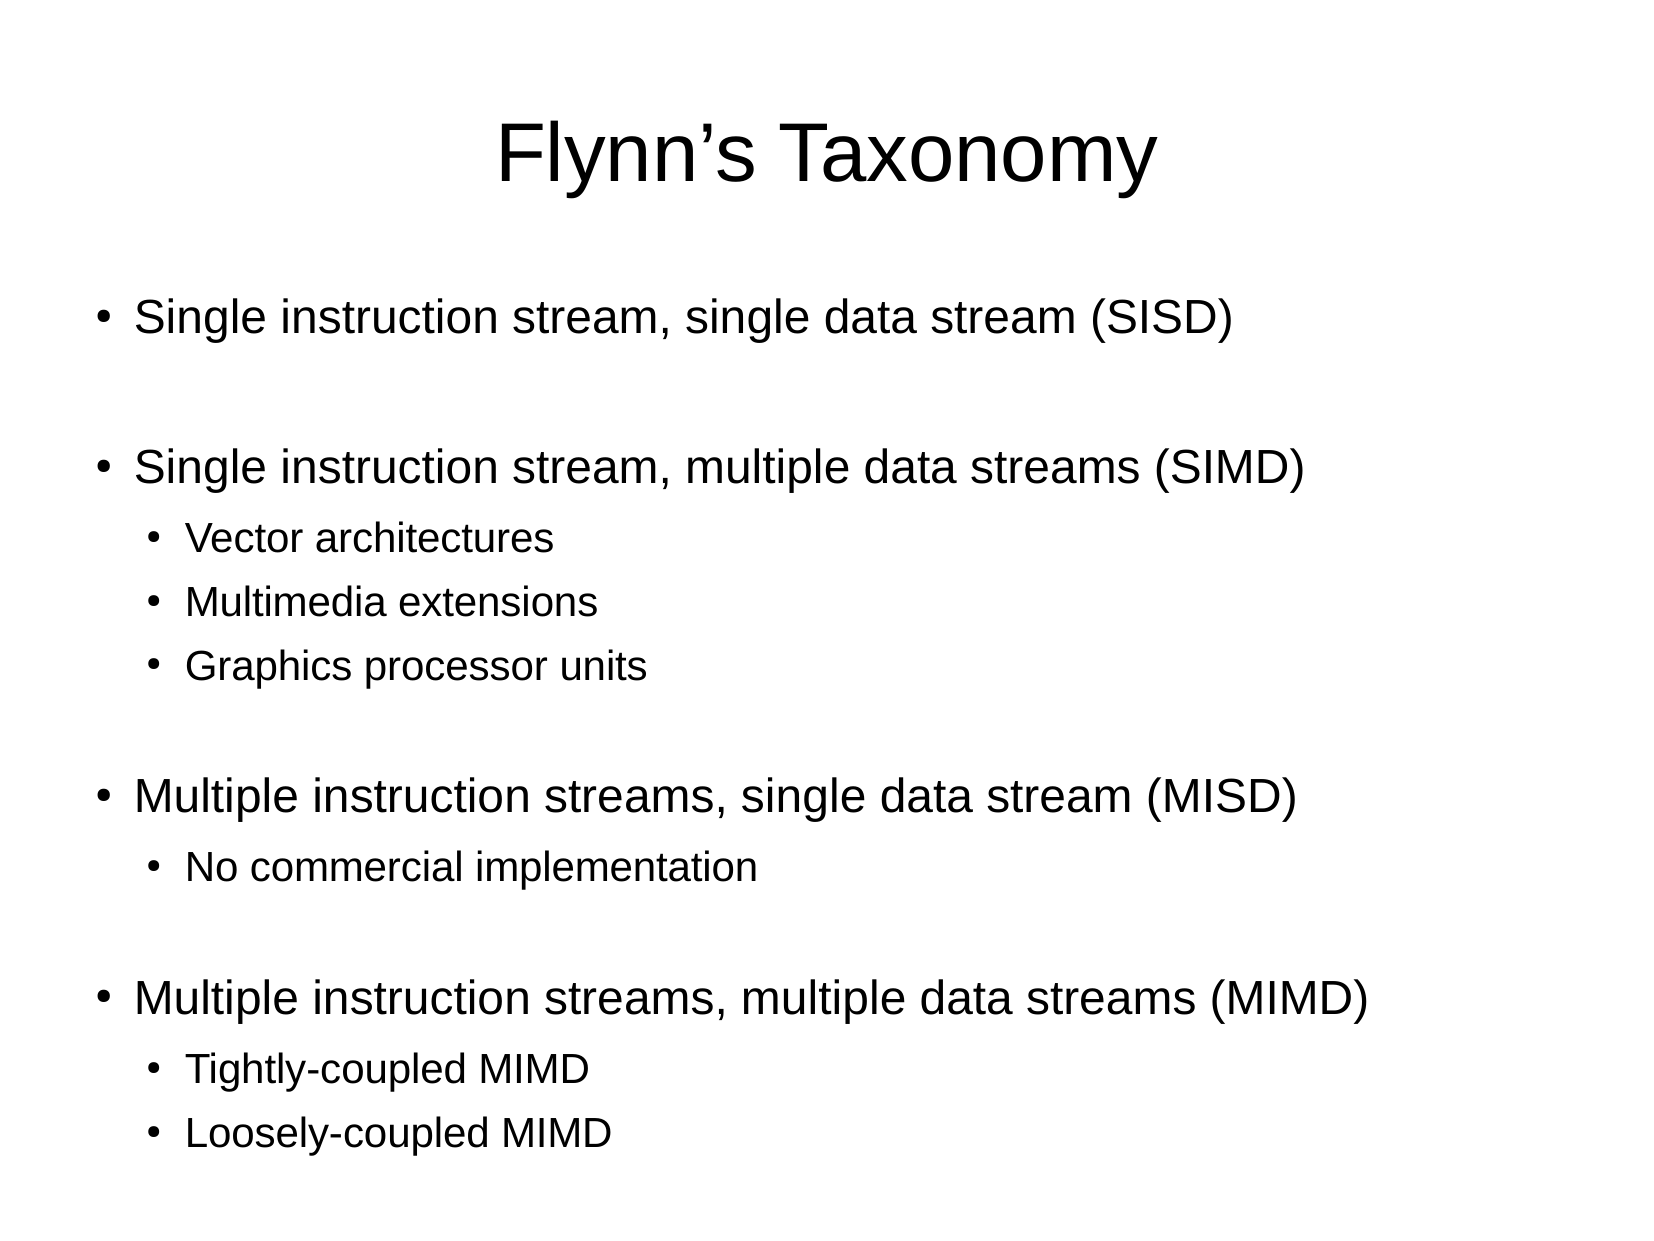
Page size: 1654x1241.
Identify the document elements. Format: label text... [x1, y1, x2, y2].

list Single instruction stream, single data stream (SISD) Single instruction stream, multiple data streams (SIMD) Vector architectures Multimedia extensions Graphics processor units Multiple instruction streams, single data stream (MISD) No commercial implementation Multiple instruction streams, multiple data streams (MIMD) Tightly-coupled MIMD Loosely-coupled MIMD [82, 290, 1571, 1163]
title Flynn’s Taxonomy [82, 49, 1571, 257]
